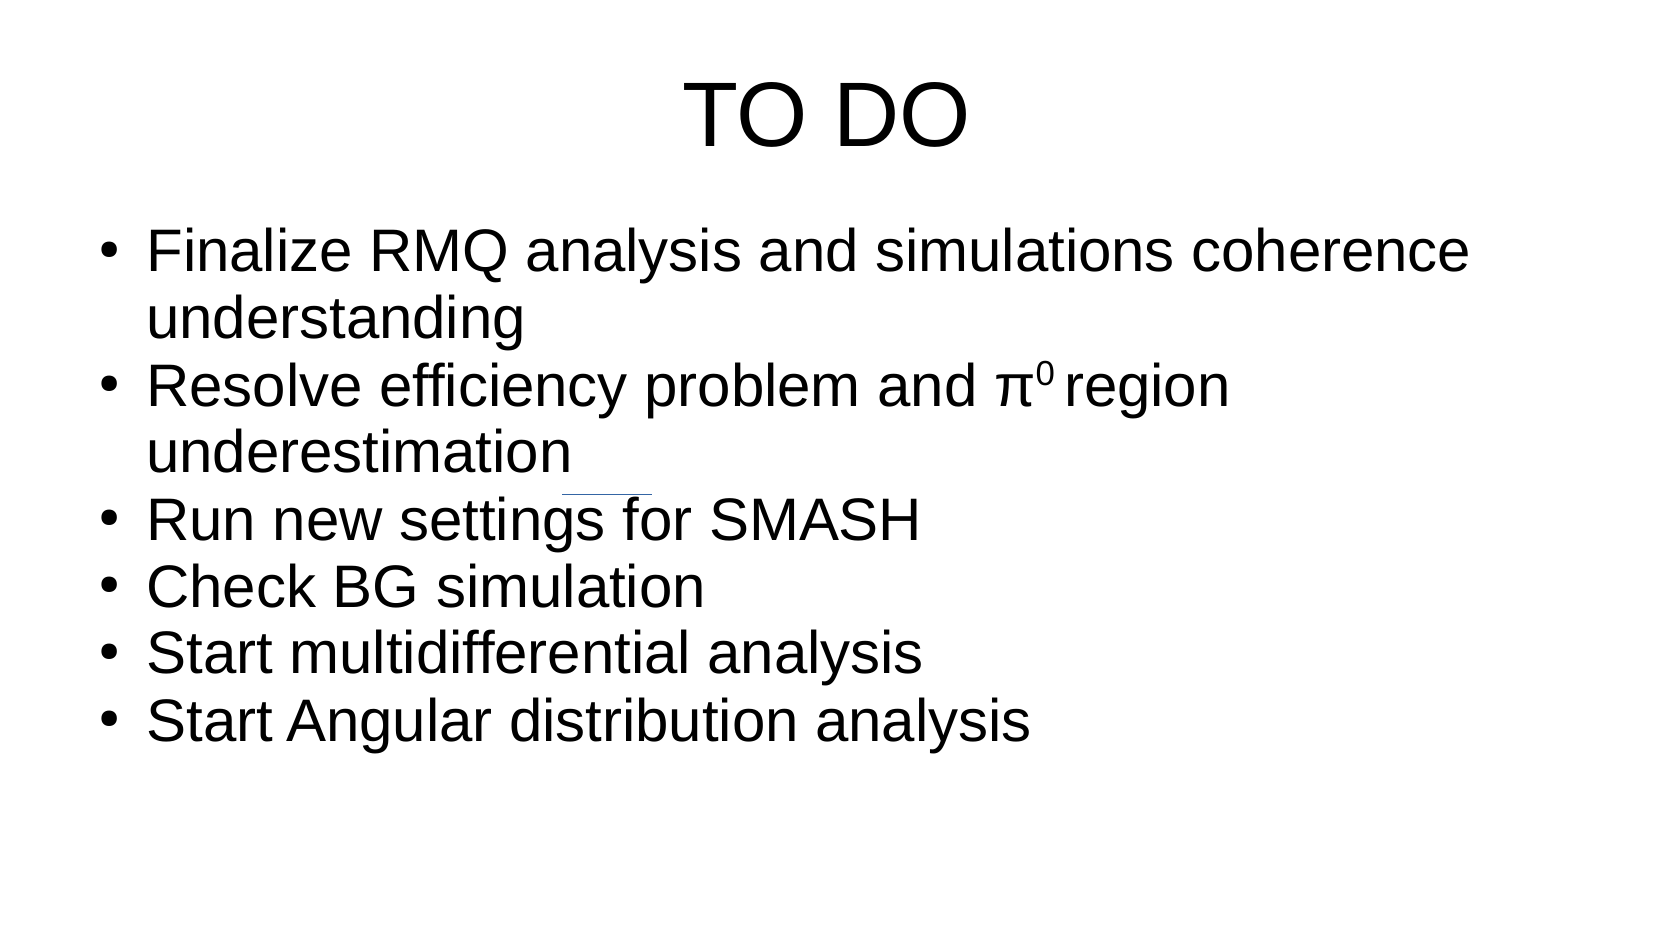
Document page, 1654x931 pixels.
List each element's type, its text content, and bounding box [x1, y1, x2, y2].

list Finalize RMQ analysis and simulations coherence understanding Resolve efficiency problem and π0 region underestimation Run new settings for SMASH Check BG simulation Start multidifferential analysis Start Angular distribution analysis [82, 217, 1571, 758]
title TO DO [82, 37, 1571, 193]
